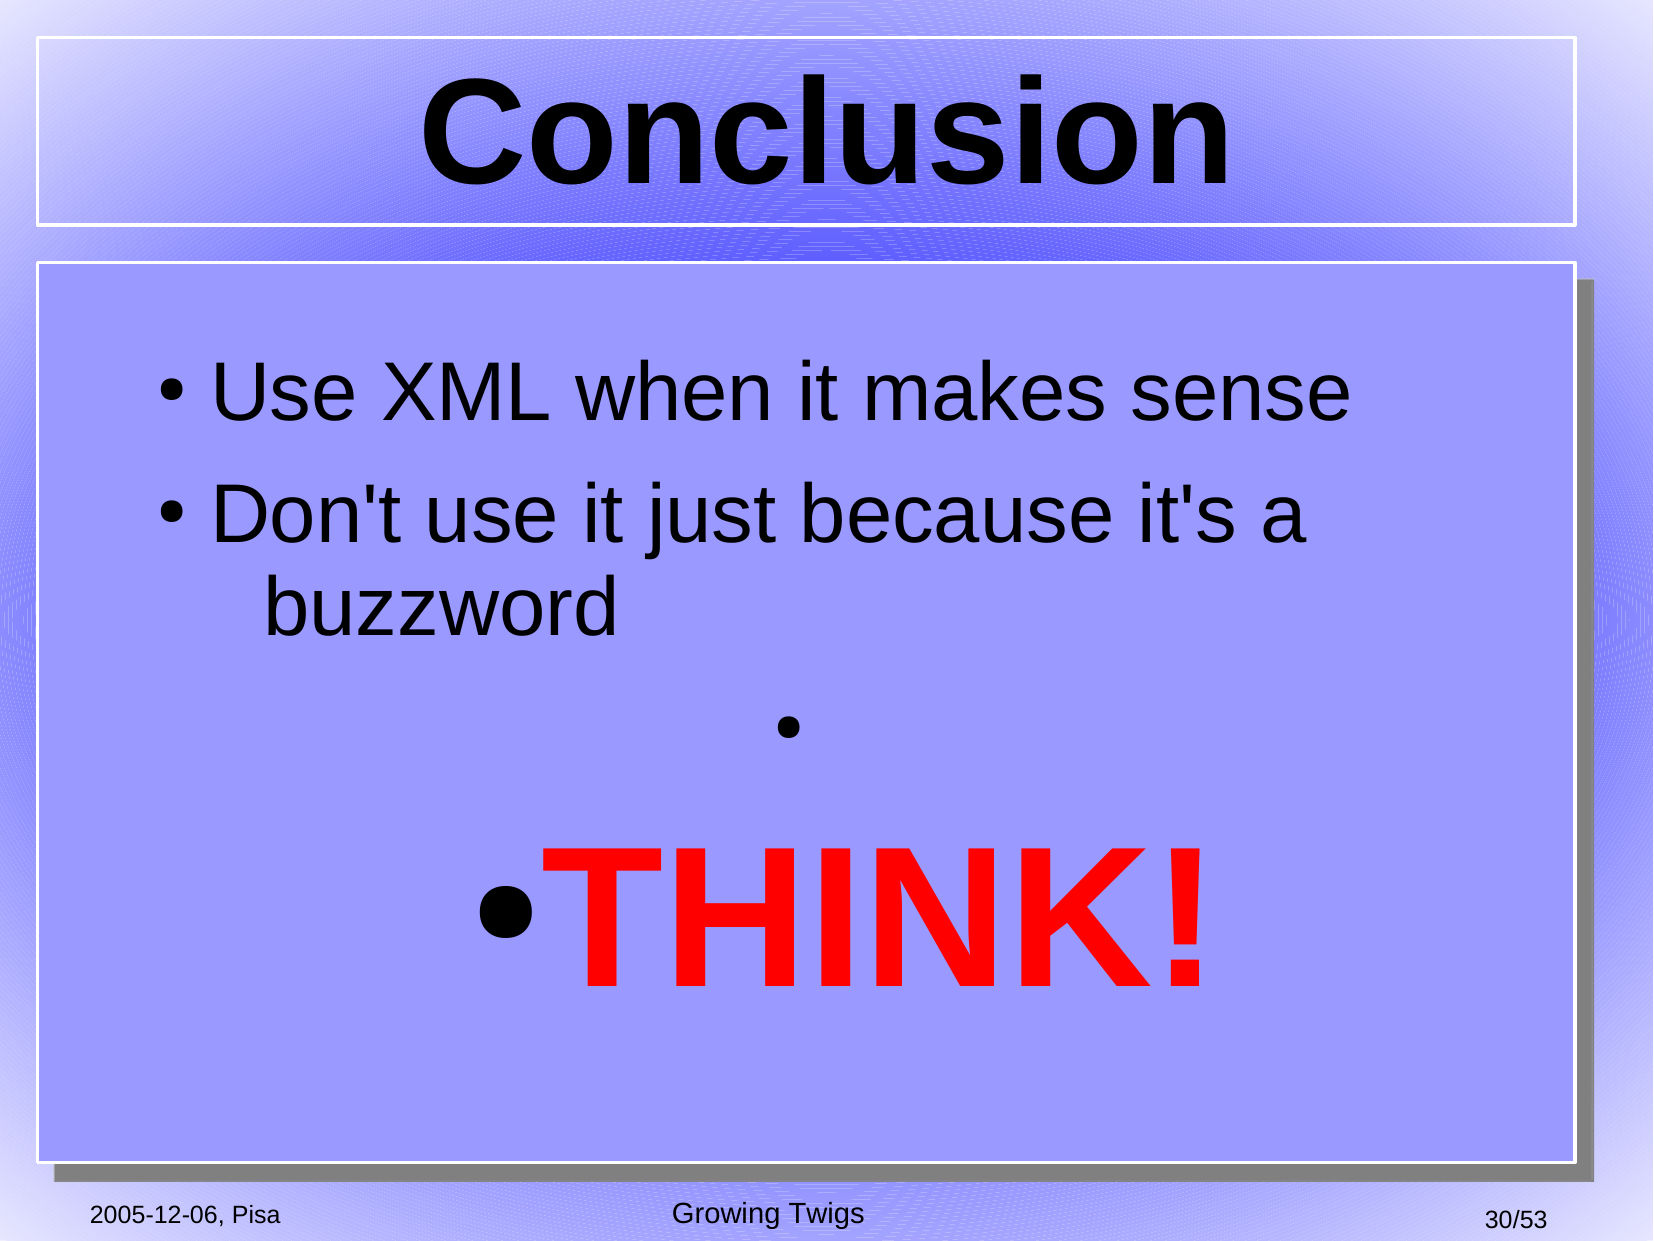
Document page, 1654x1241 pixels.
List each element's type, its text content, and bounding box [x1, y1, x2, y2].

list Use XML when it makes sense Don't use it just because it's a buzzword THINK! [121, 344, 1533, 1127]
title Conclusion [121, 37, 1533, 226]
